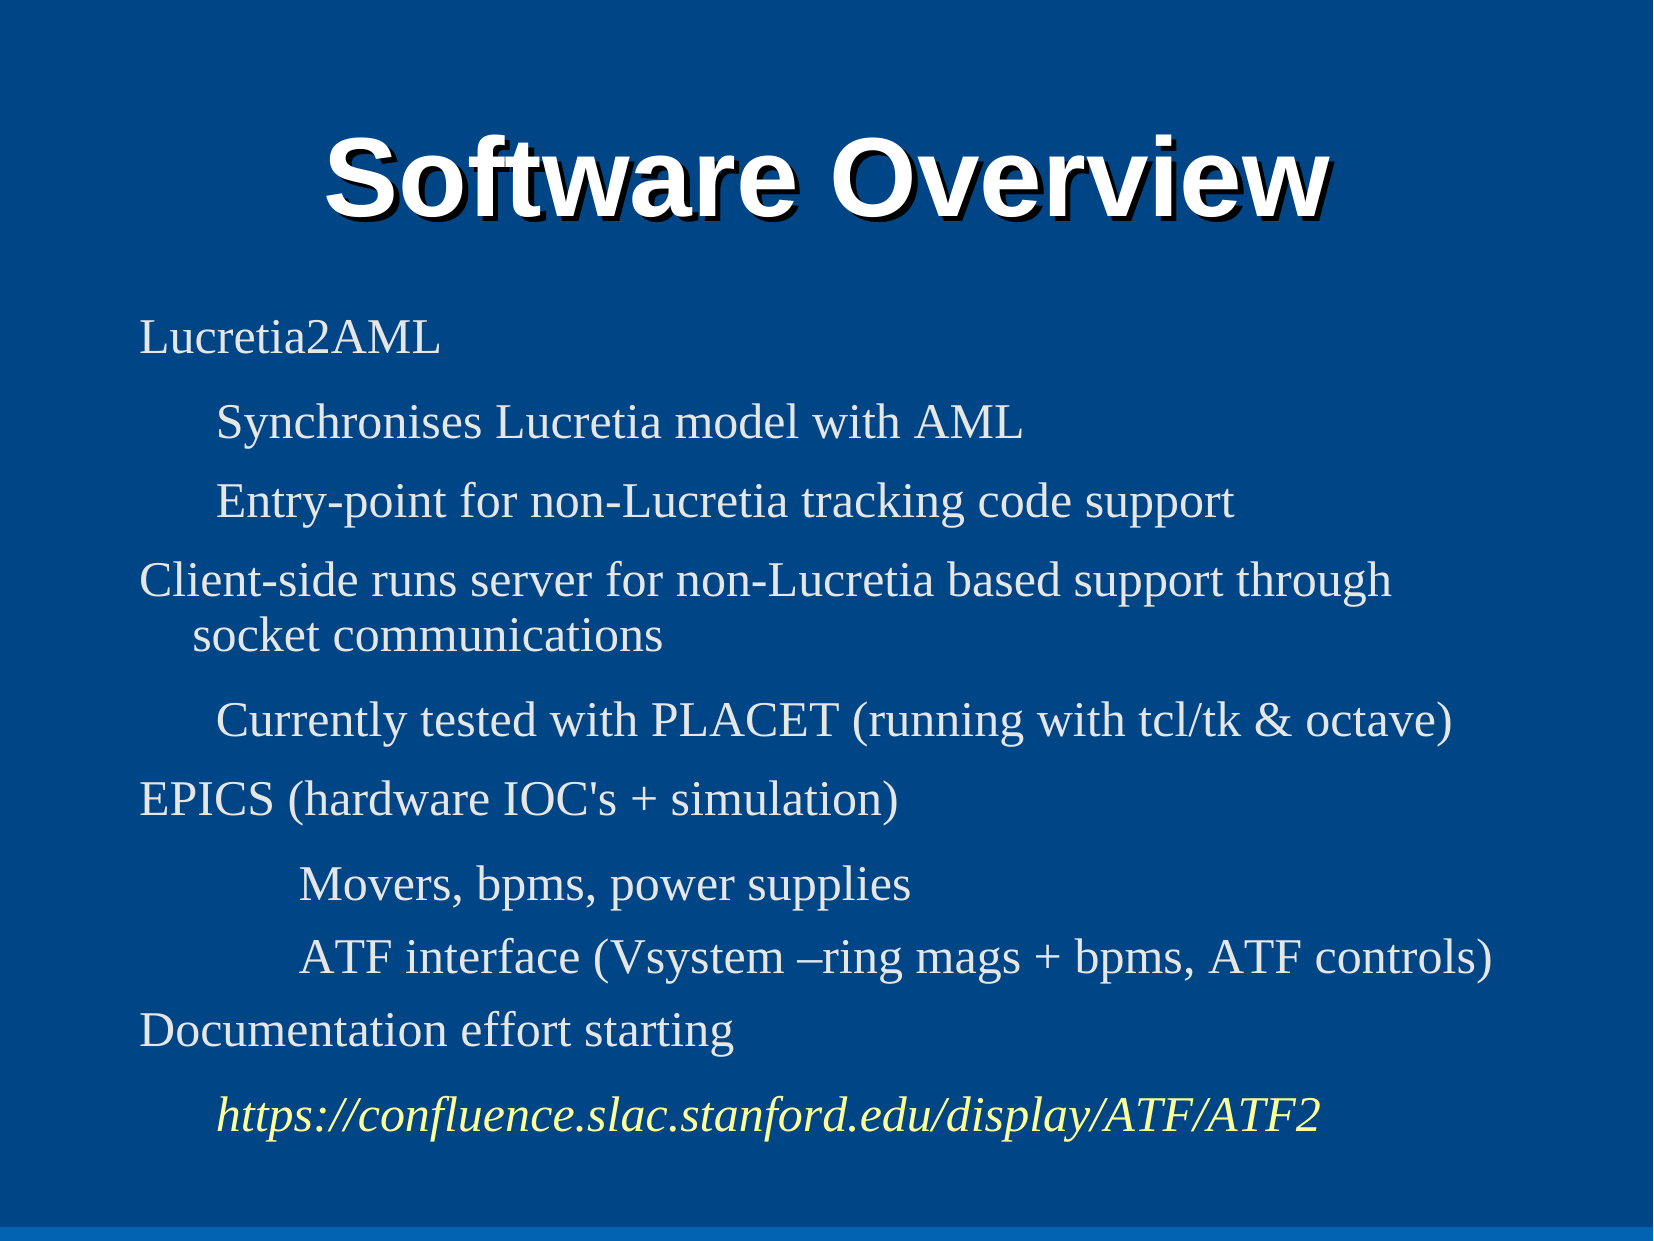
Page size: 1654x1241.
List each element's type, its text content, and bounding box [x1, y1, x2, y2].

title Software Overview [121, 73, 1533, 281]
list Lucretia2AML Synchronises Lucretia model with AML Entry-point for non-Lucretia tracking code support Client-side runs server for non-Lucretia based support through socket communications Currently tested with PLACET (running with tcl/tk & octave) EPICS (hardware IOC's + simulation) Movers, bpms, power supplies ATF interface (Vsystem –ring mags + bpms, ATF controls) Documentation effort starting https://confluence.slac.stanford.edu/display/ATF/ATF2 [121, 309, 1533, 1199]
